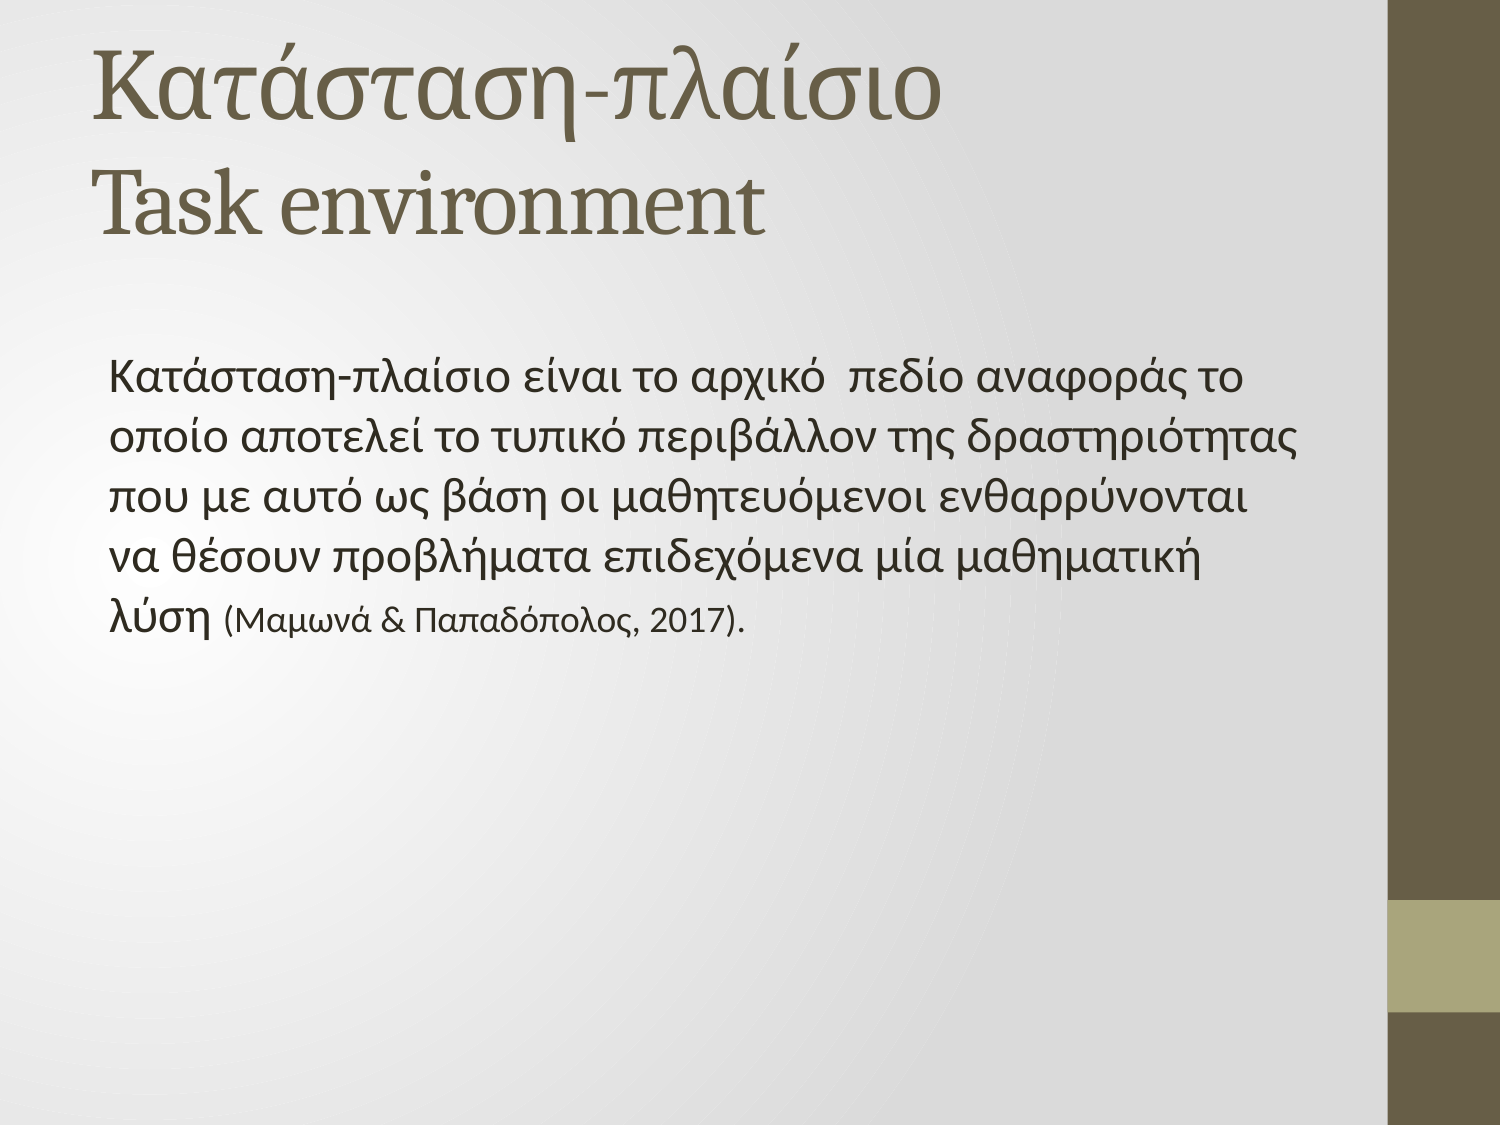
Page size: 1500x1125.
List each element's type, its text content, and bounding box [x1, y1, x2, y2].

title Κατάσταση-πλαίσιο Task environment [75, 45, 1325, 233]
list Κατάσταση-πλαίσιο είναι το αρχικό πεδίο αναφοράς το οποίο αποτελεί το τυπικό περιβάλλον της δραστηριότητας που με αυτό ως βάση οι μαθητευόμενοι ενθαρρύνονται να θέσουν προβλήματα επιδεχόμενα μία μαθηματική λύση (Μαμωνά & Παπαδόπολος, 2017). [75, 334, 1325, 1050]
